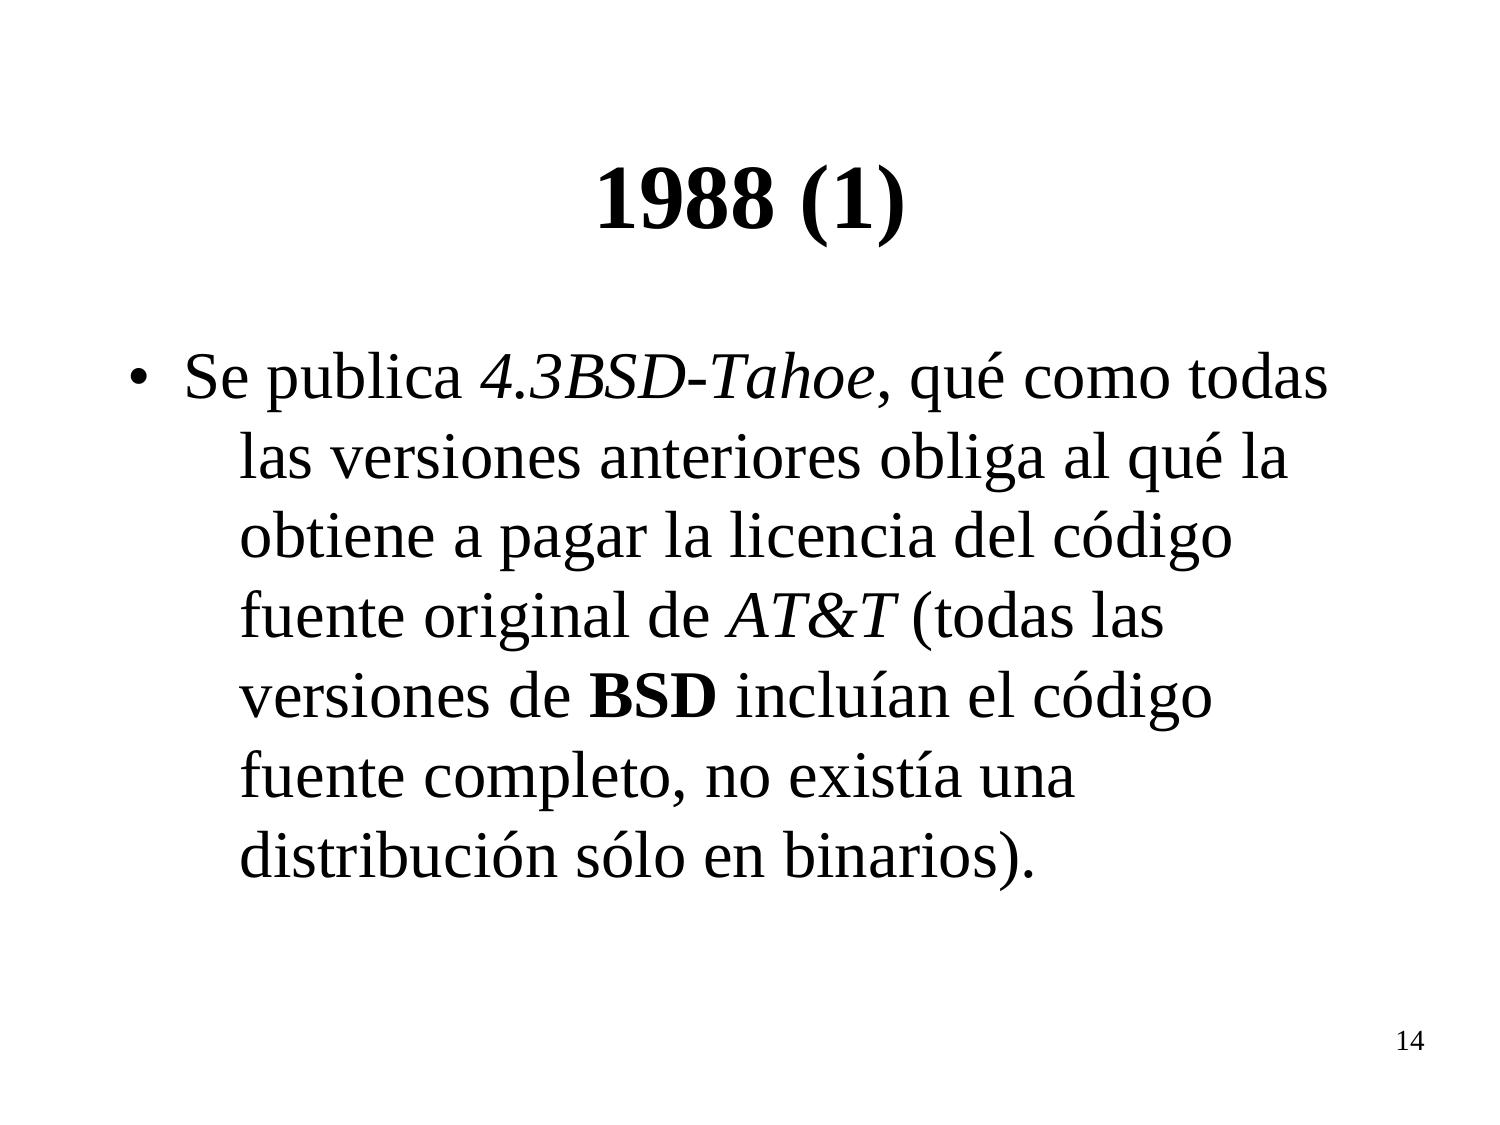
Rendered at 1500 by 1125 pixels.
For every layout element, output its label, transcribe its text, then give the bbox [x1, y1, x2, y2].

list Se publica 4.3BSD-Tahoe, qué como todas las versiones anteriores obliga al qué la obtiene a pagar la licencia del código fuente original de AT&T (todas las versiones de BSD incluían el código fuente completo, no existía una distribución sólo en binarios). [112, 324, 1388, 1000]
title 1988 (1) [112, 99, 1388, 288]
